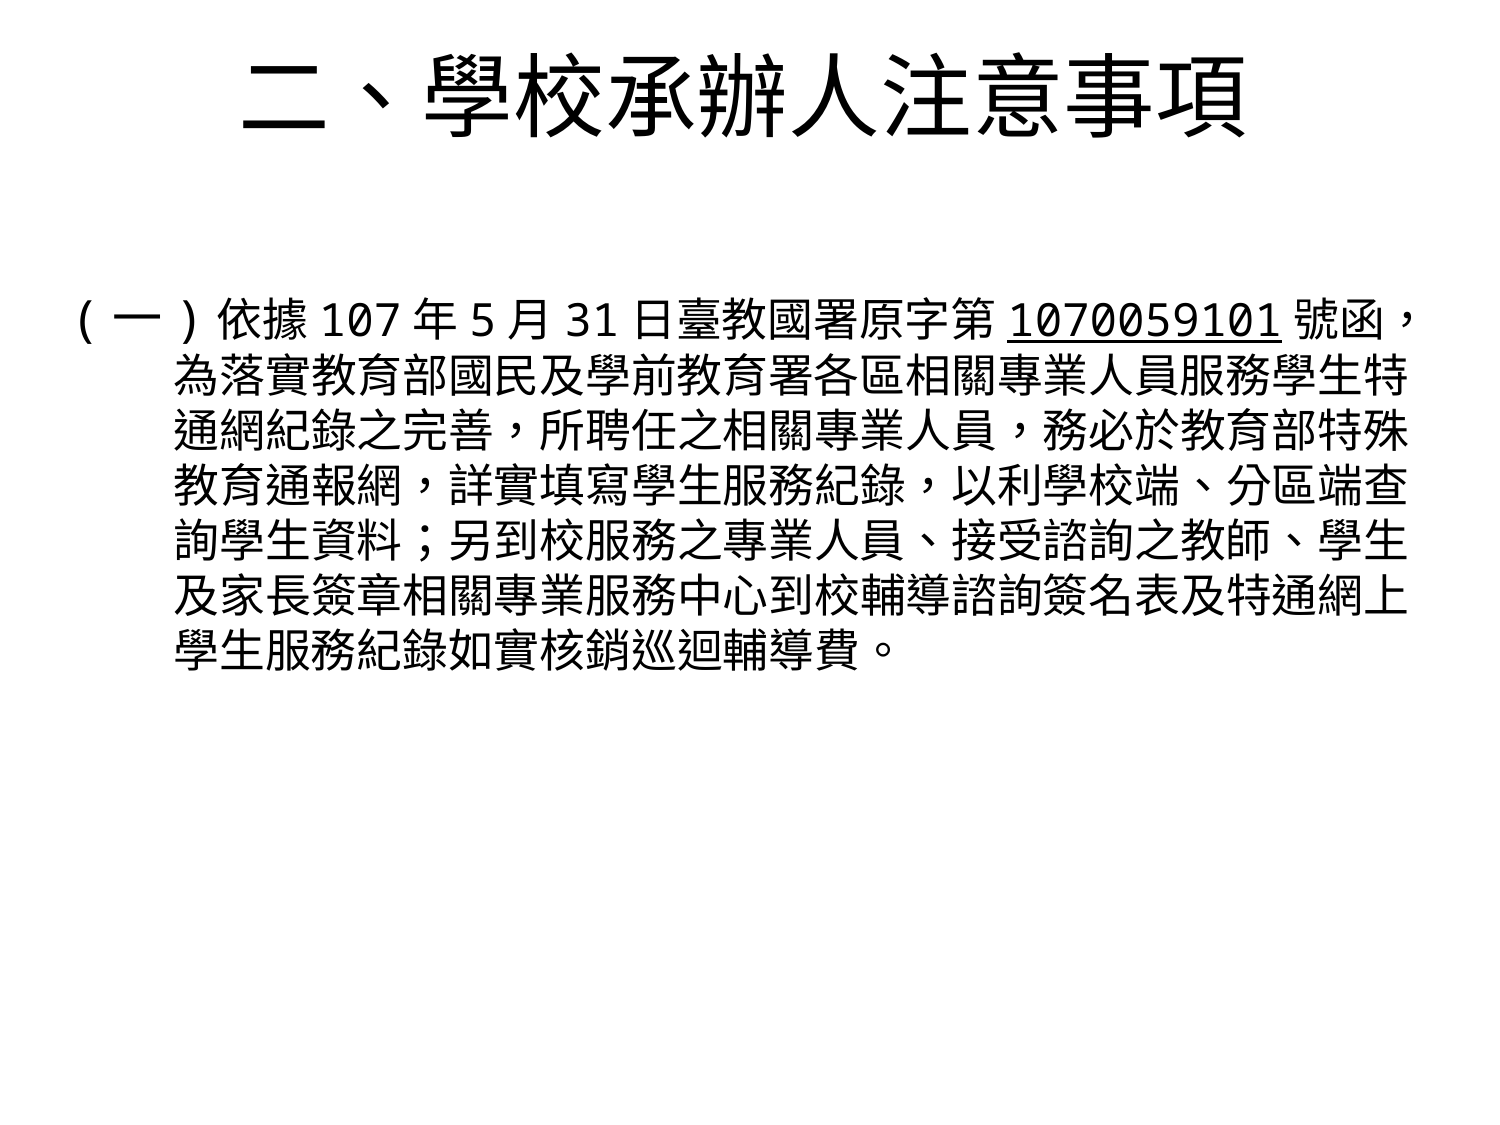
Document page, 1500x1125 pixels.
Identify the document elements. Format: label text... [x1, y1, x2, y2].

text_box (一)依據107年5月31日臺教國署原字第1070059101號函，為落實教育部國民及學前教育署各區相關專業人員服務學生特通網紀錄之完善，所聘任之相關專業人員，務必於教育部特殊教育通報網，詳實填寫學生服務紀錄，以利學校端、分區端查詢學生資料；另到校服務之專業人員、接受諮詢之教師、學生及家長簽章相關專業服務中心到校輔導諮詢簽名表及特通網上學生服務紀錄如實核銷巡迴輔導費。 [55, 278, 1436, 729]
title 二、學校承辦人注意事項 [68, 0, 1419, 188]
